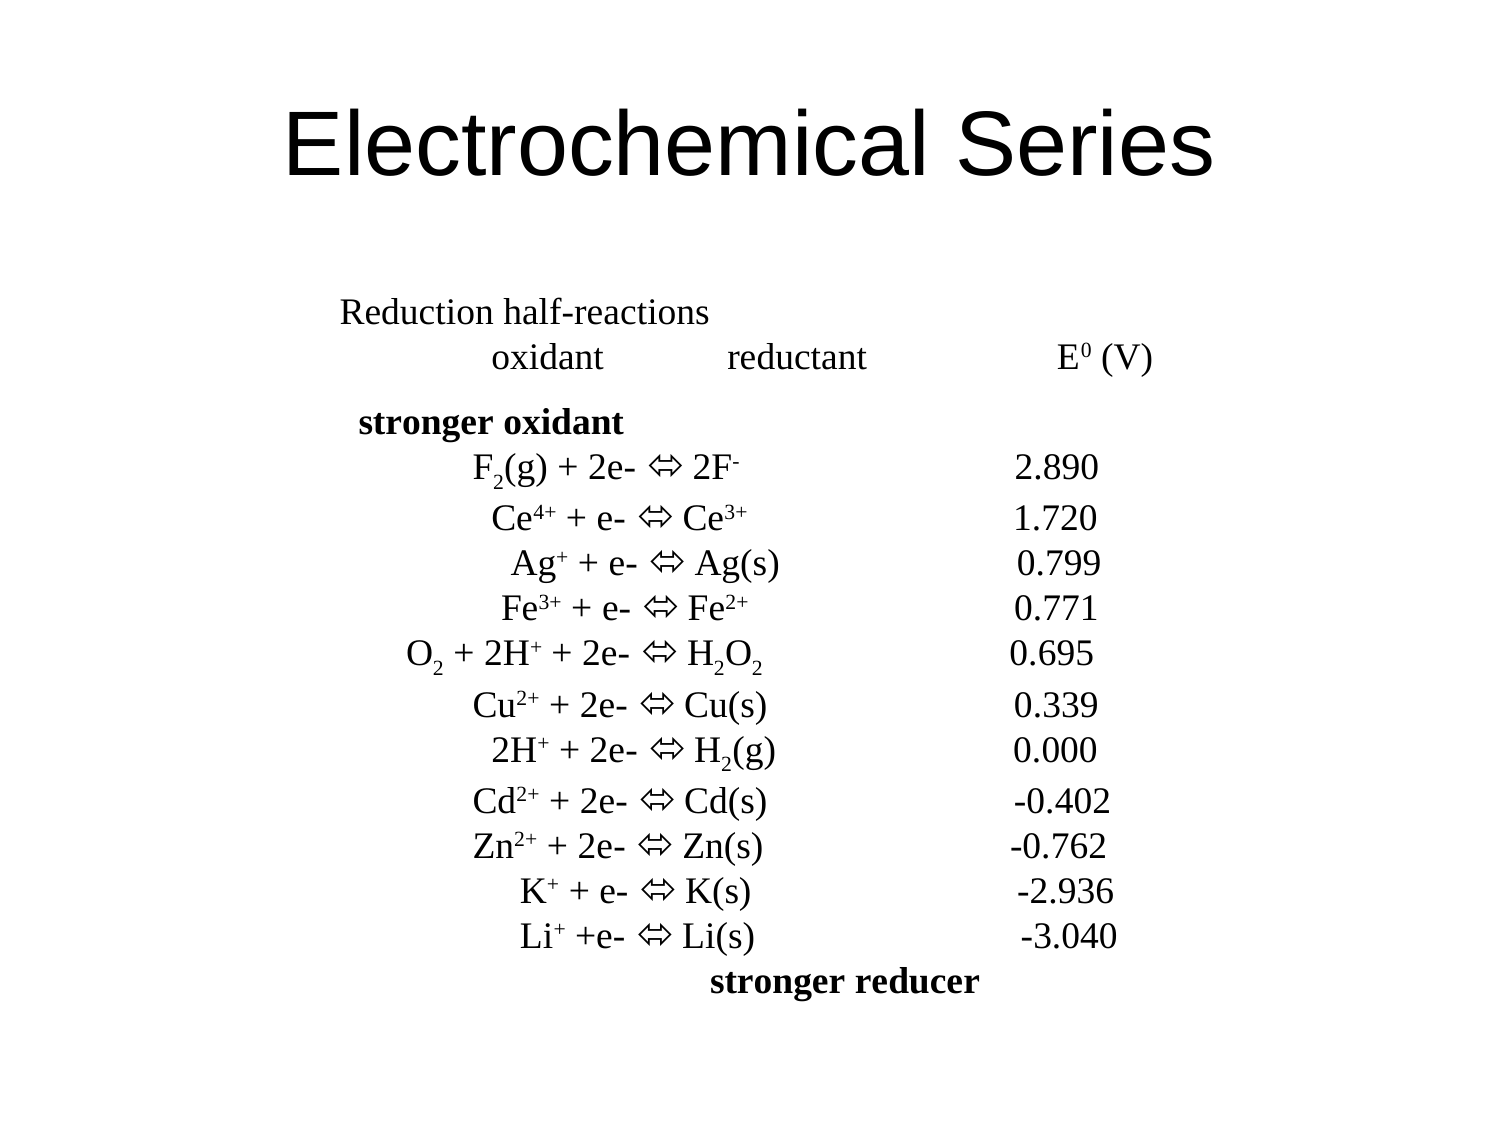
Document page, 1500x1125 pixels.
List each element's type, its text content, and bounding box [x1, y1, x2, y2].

title Electrochemical Series [75, 45, 1426, 233]
table_header Reduction half-reactions oxidant reductant E0 (V) [325, 279, 1224, 390]
table_cell stronger oxidant F2(g) + 2e-  2F- 2.890 Ce4+ + e-  Ce3+ 1.720 Ag+ + e-  Ag(s) 0.799 Fe3+ + e-  Fe2+ 0.771 O2 + 2H+ + 2e-  H2O2 0.695 Cu2+ + 2e-  Cu(s) 0.339 2H+ + 2e-  H2(g) 0.000 Cd2+ + 2e-  Cd(s) -0.402 Zn2+ + 2e-  Zn(s) -0.762 K+ + e-  K(s) -2.936 Li+ +e-  Li(s) -3.040 stronger reducer [325, 390, 1224, 1021]
